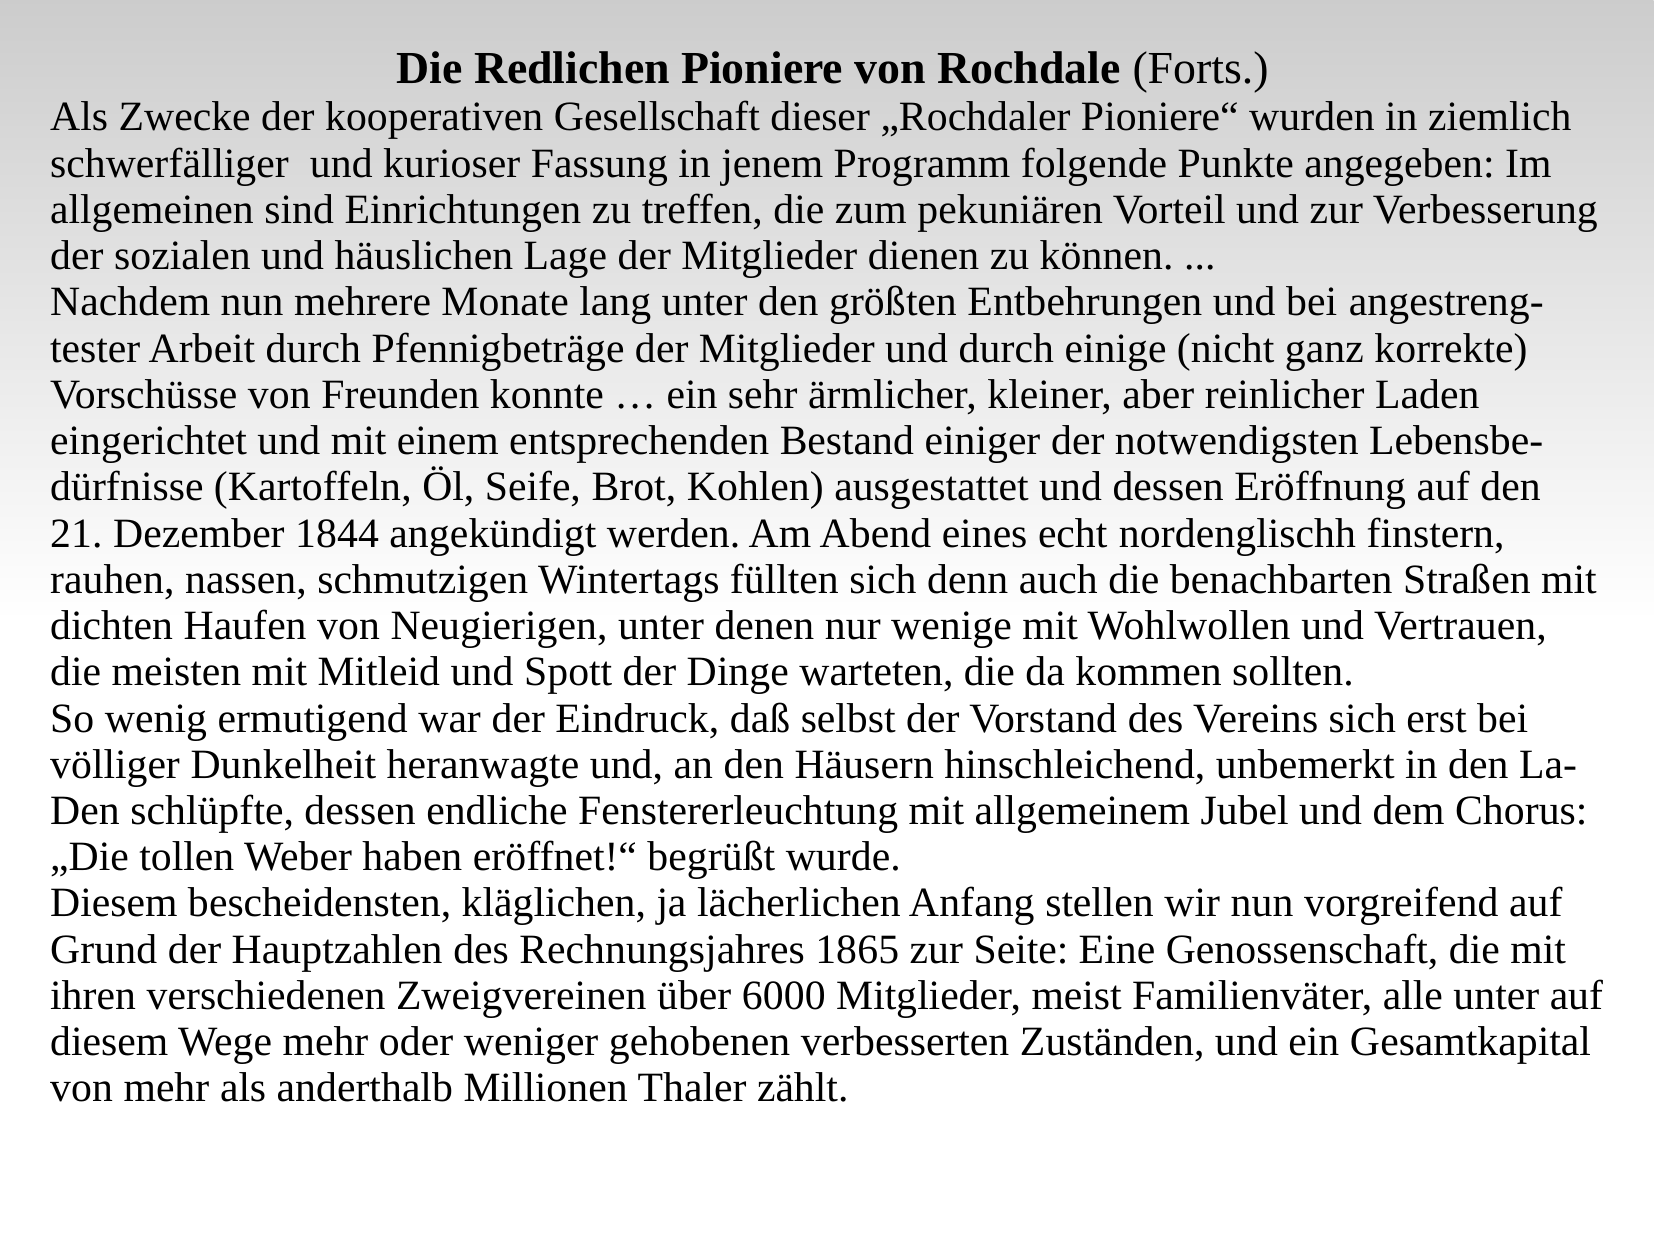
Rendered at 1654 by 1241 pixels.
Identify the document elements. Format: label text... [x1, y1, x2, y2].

text_box Die Redlichen Pioniere von Rochdale (Forts.) Als Zwecke der kooperativen Gesellschaft dieser „Rochdaler Pioniere“ wurden in ziemlich schwerfälliger und kurioser Fassung in jenem Programm folgende Punkte angegeben: Im allgemeinen sind Einrichtungen zu treffen, die zum pekuniären Vorteil und zur Verbesserung der sozialen und häuslichen Lage der Mitglieder dienen zu können. ... Nachdem nun mehrere Monate lang unter den größten Entbehrungen und bei angestreng- tester Arbeit durch Pfennigbeträge der Mitglieder und durch einige (nicht ganz korrekte) Vorschüsse von Freunden konnte … ein sehr ärmlicher, kleiner, aber reinlicher Laden eingerichtet und mit einem entsprechenden Bestand einiger der notwendigsten Lebensbe- dürfnisse (Kartoffeln, Öl, Seife, Brot, Kohlen) ausgestattet und dessen Eröffnung auf den 21. Dezember 1844 angekündigt werden. Am Abend eines echt nordenglischh finstern, rauhen, nassen, schmutzigen Wintertags füllten sich denn auch die benachbarten Straßen mit dichten Haufen von Neugierigen, unter denen nur wenige mit Wohlwollen und Vertrauen, die meisten mit Mitleid und Spott der Dinge warteten, die da kommen sollten. So wenig ermutigend war der Eindruck, daß selbst der Vorstand des Vereins sich erst bei völliger Dunkelheit heranwagte und, an den Häusern hinschleichend, unbemerkt in den La- Den schlüpfte, dessen endliche Fenstererleuchtung mit allgemeinem Jubel und dem Chorus: „Die tollen Weber haben eröffnet!“ begrüßt wurde. Diesem bescheidensten, kläglichen, ja lächerlichen Anfang stellen wir nun vorgreifend auf Grund der Hauptzahlen des Rechnungsjahres 1865 zur Seite: Eine Genossenschaft, die mit ihren verschiedenen Zweigvereinen über 6000 Mitglieder, meist Familienväter, alle unter auf diesem Wege mehr oder weniger gehobenen verbesserten Zuständen, und ein Gesamtkapital von mehr als anderthalb Millionen Thaler zählt. [35, 35, 1631, 1119]
